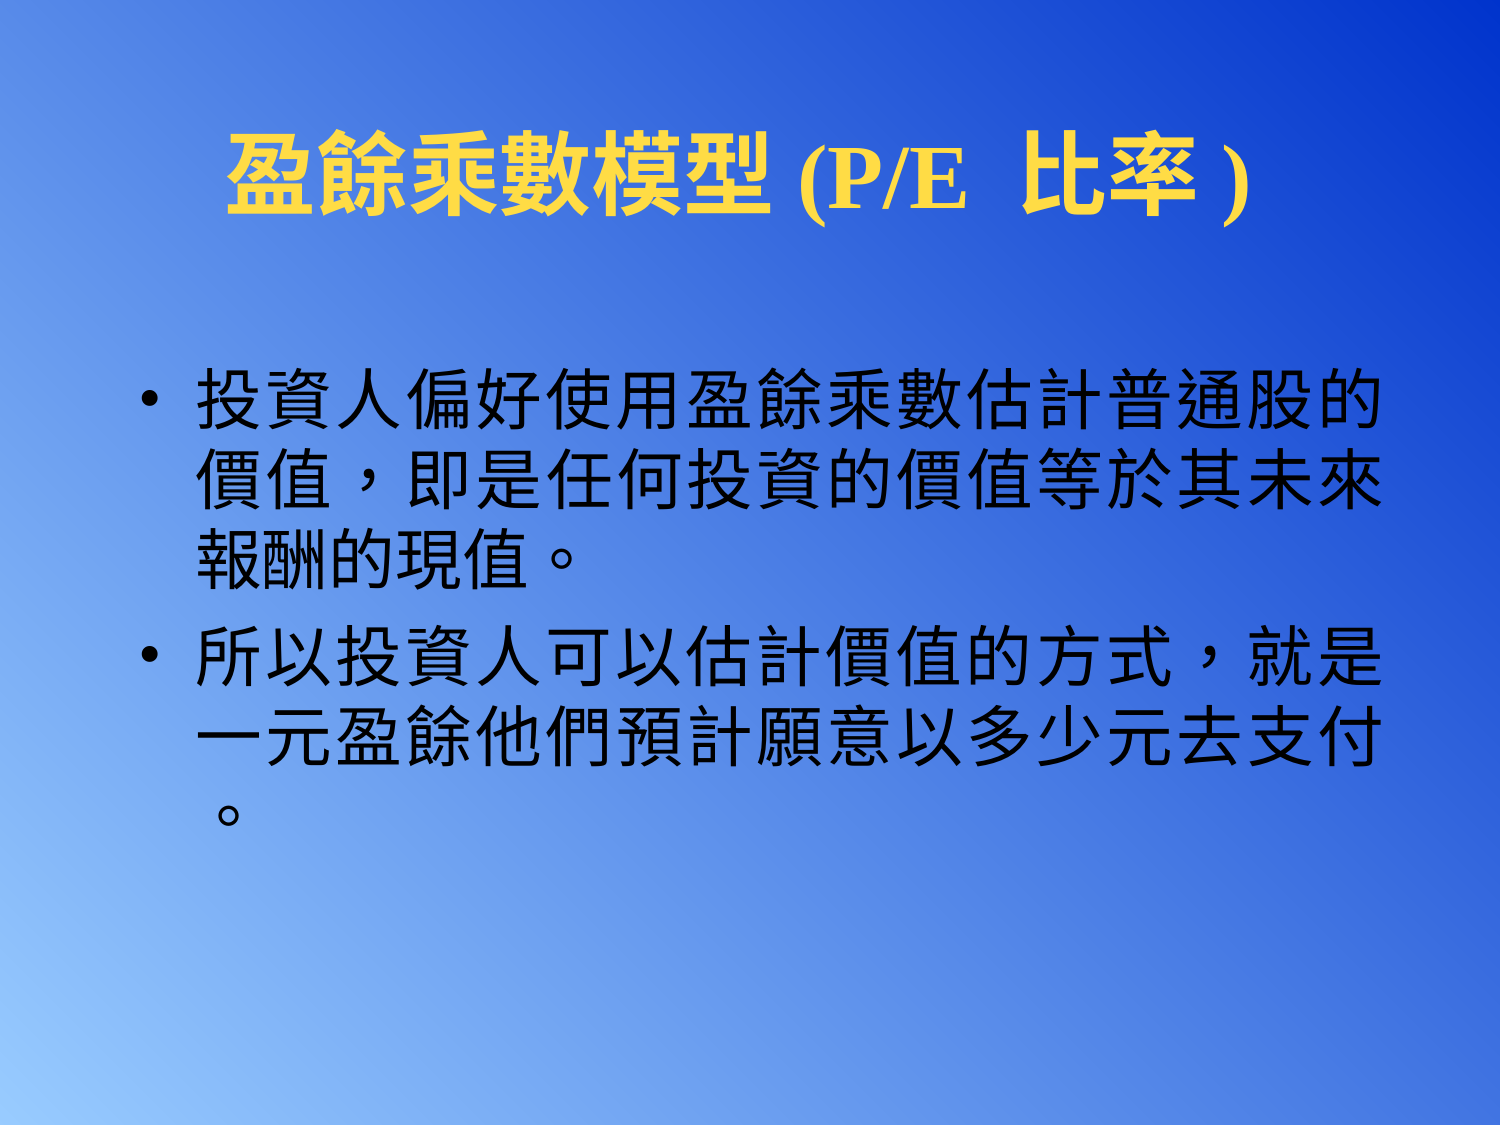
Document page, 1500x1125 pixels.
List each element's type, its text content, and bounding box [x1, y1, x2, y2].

list 投資人偏好使用盈餘乘數估計普通股的價值，即是任何投資的價值等於其未來報酬的現值。 所以投資人可以估計價值的方式，就是一元盈餘他們預計願意以多少元去支付。 [123, 349, 1399, 975]
title 盈餘乘數模型(P/E 比率) [53, 78, 1424, 266]
